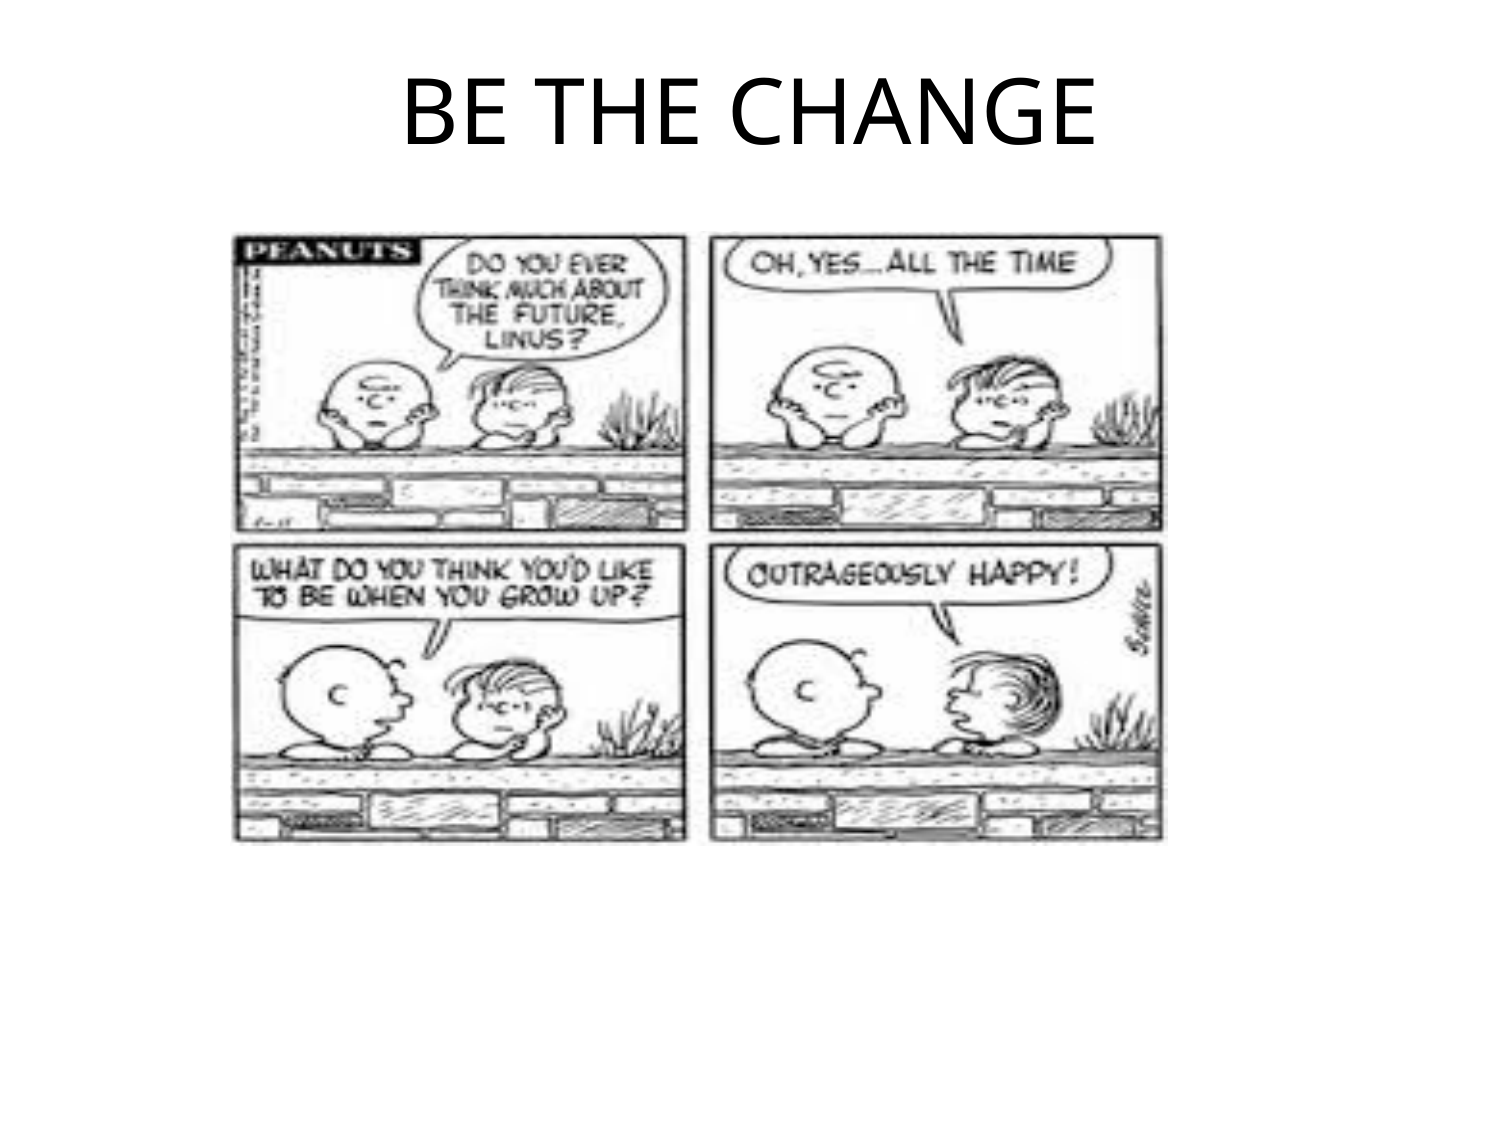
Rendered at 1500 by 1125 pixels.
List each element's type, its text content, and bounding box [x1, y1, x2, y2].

title BE THE CHANGE [75, 45, 1425, 233]
picture [230, 231, 1168, 846]
